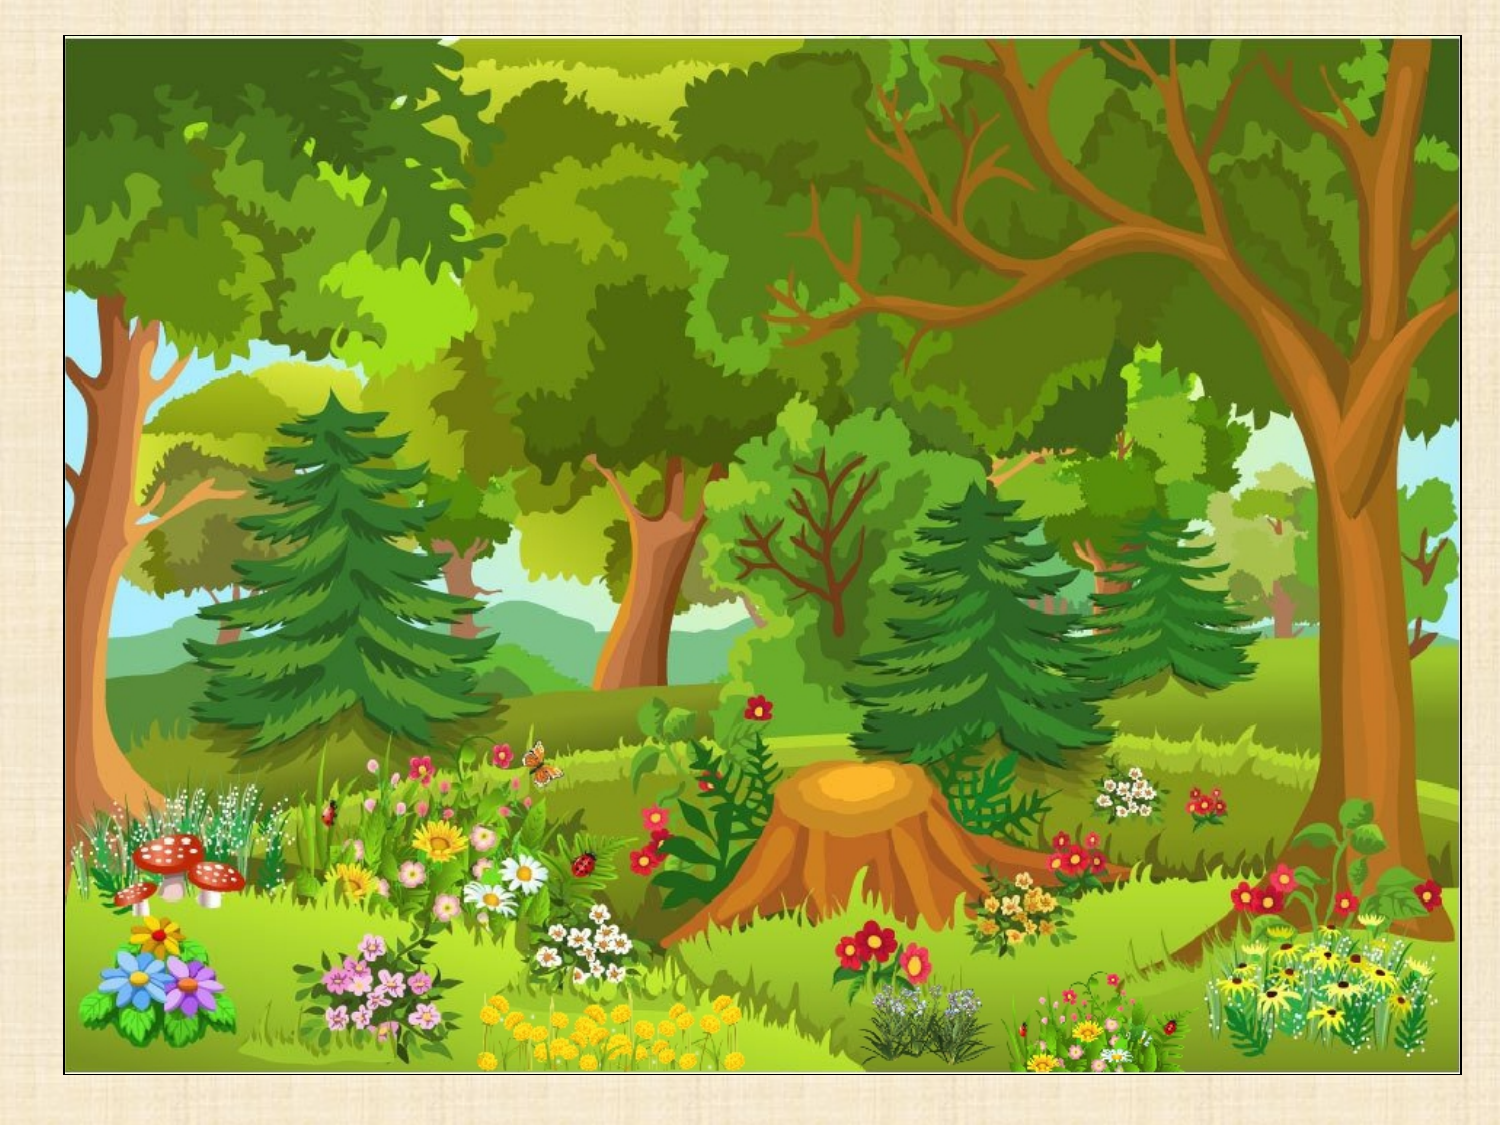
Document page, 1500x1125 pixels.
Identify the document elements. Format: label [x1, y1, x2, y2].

picture [64, 36, 1461, 1074]
